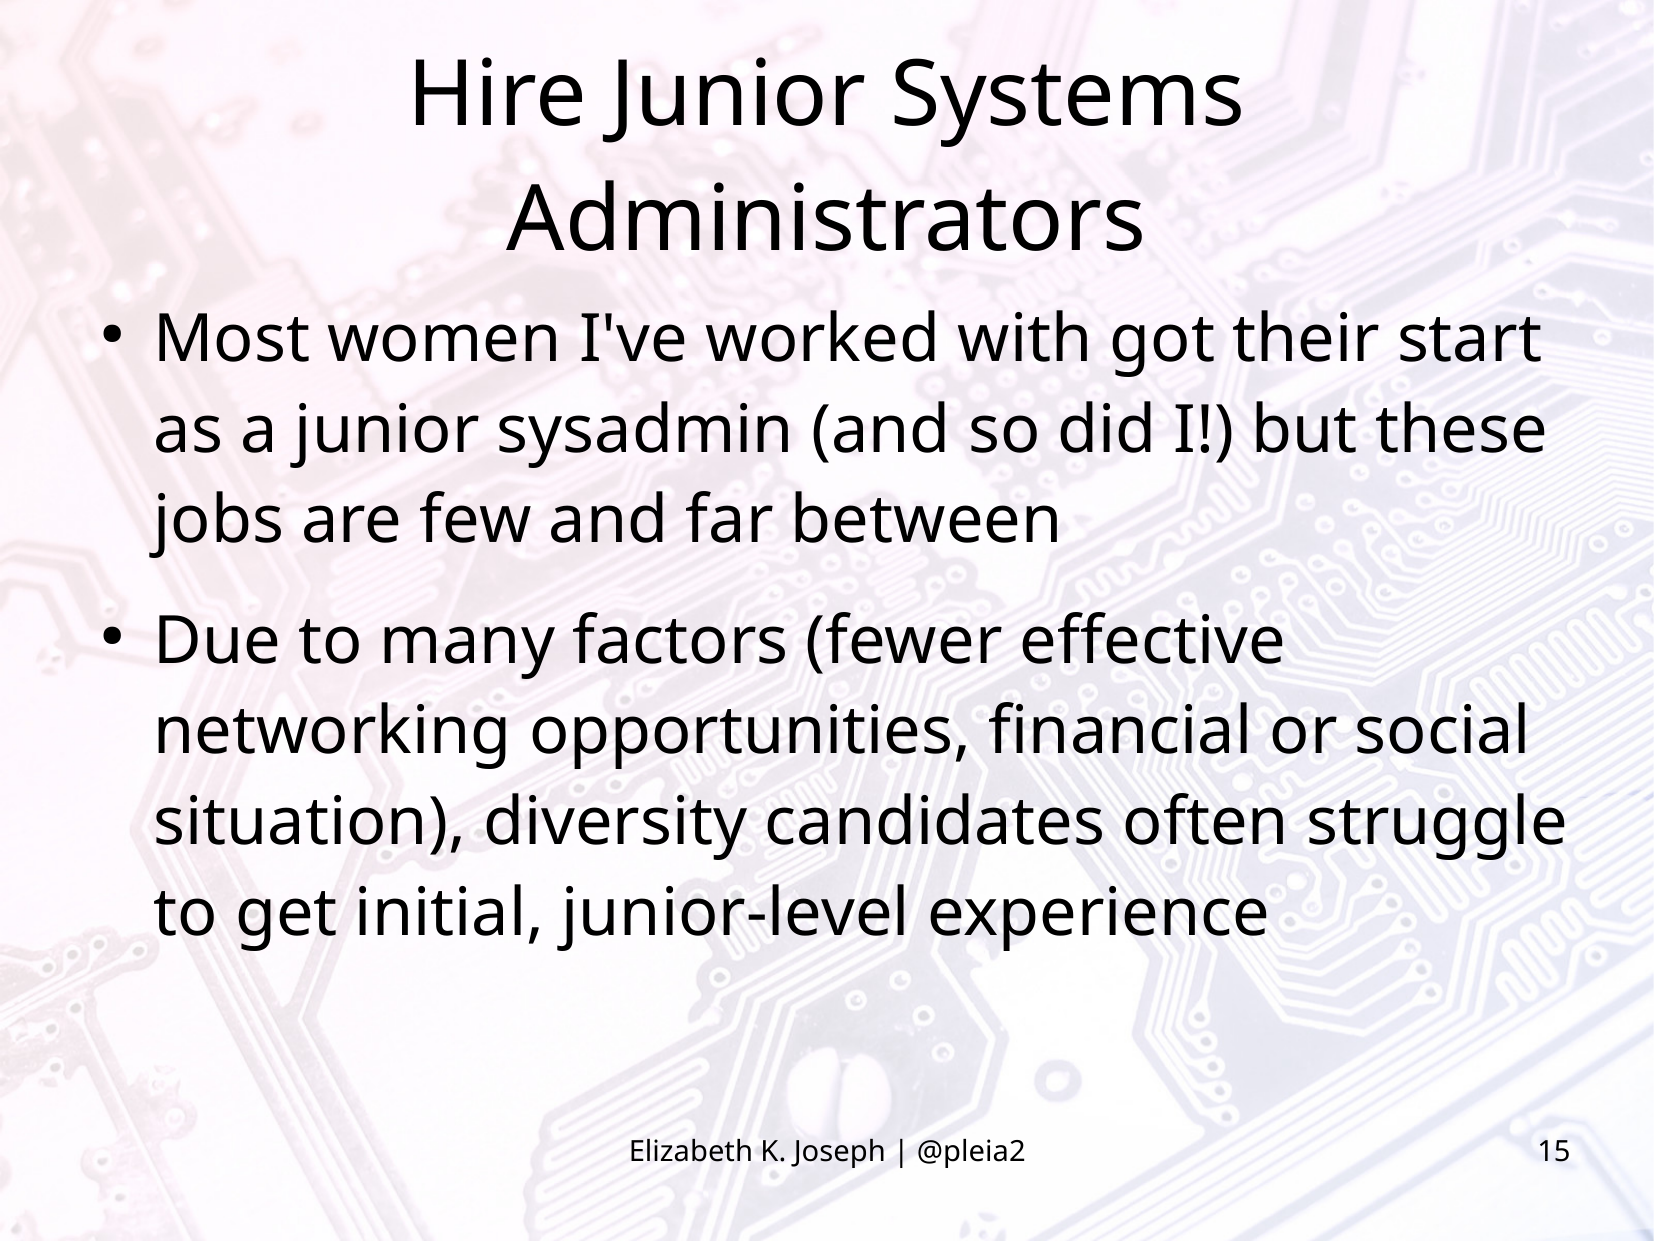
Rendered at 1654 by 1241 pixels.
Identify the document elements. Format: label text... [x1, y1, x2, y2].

picture [0, 0, 1654, 1241]
title Hire Junior Systems Administrators [82, 49, 1571, 257]
list Most women I've worked with got their start as a junior sysadmin (and so did I!) but these jobs are few and far between Due to many factors (fewer effective networking opportunities, financial or social situation), diversity candidates often struggle to get initial, junior-level experience [82, 290, 1571, 1010]
